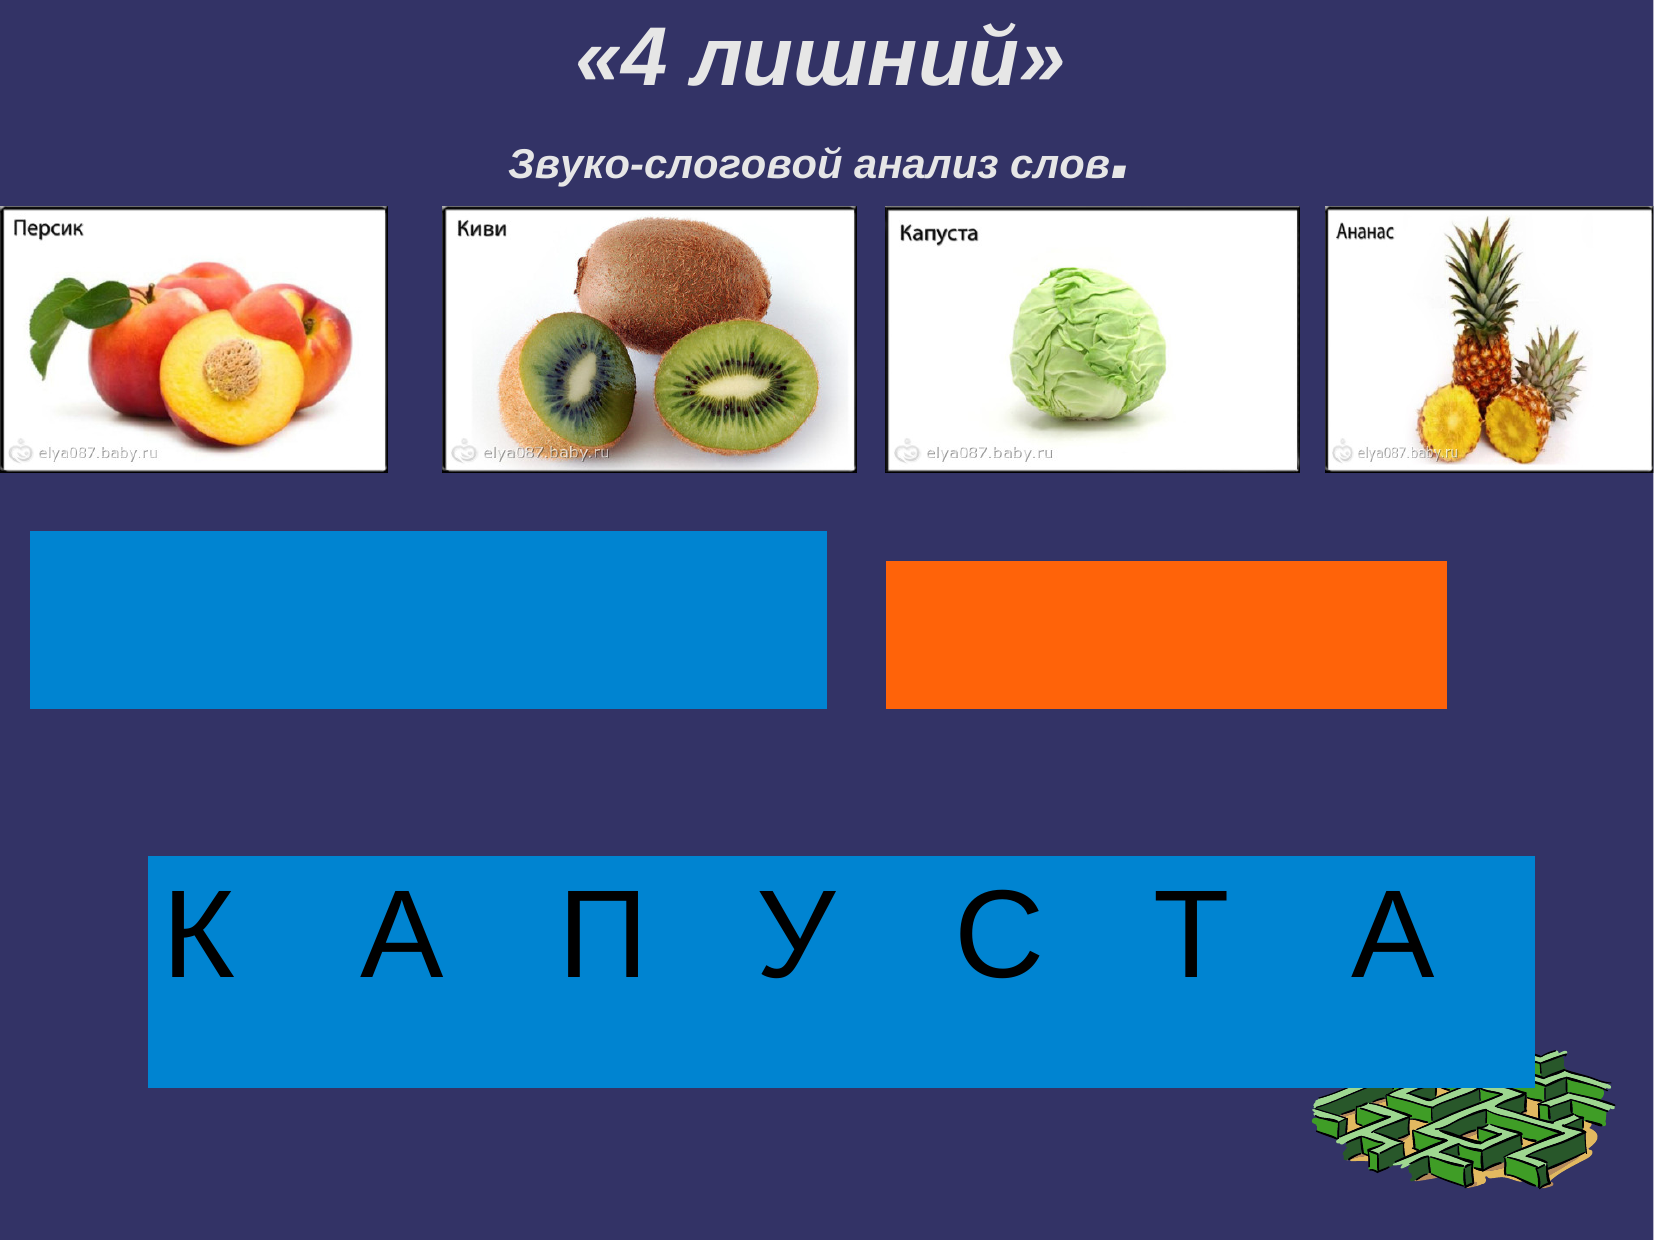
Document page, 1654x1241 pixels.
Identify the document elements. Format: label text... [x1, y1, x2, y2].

table_header [295, 531, 428, 709]
table_header П [544, 856, 742, 1088]
table_header [694, 531, 827, 709]
table_header [561, 531, 694, 709]
table_header [886, 561, 1026, 709]
table_header К [148, 856, 346, 1088]
table_header [30, 531, 162, 709]
table_header У [742, 856, 940, 1088]
table_header Т [1138, 856, 1336, 1088]
table_header [1166, 561, 1307, 709]
picture [1325, 206, 1654, 473]
table_header [162, 531, 295, 709]
title «4 лишний» Звуко-слоговой анализ слов. [76, 7, 1565, 200]
table_header [428, 531, 561, 709]
picture [442, 206, 857, 473]
table_header А [1336, 856, 1535, 1088]
table_header А [346, 856, 544, 1088]
table_header [1307, 561, 1447, 709]
picture [885, 206, 1300, 473]
picture [0, 206, 388, 473]
table_header С [940, 856, 1138, 1088]
table_header [1026, 561, 1166, 709]
